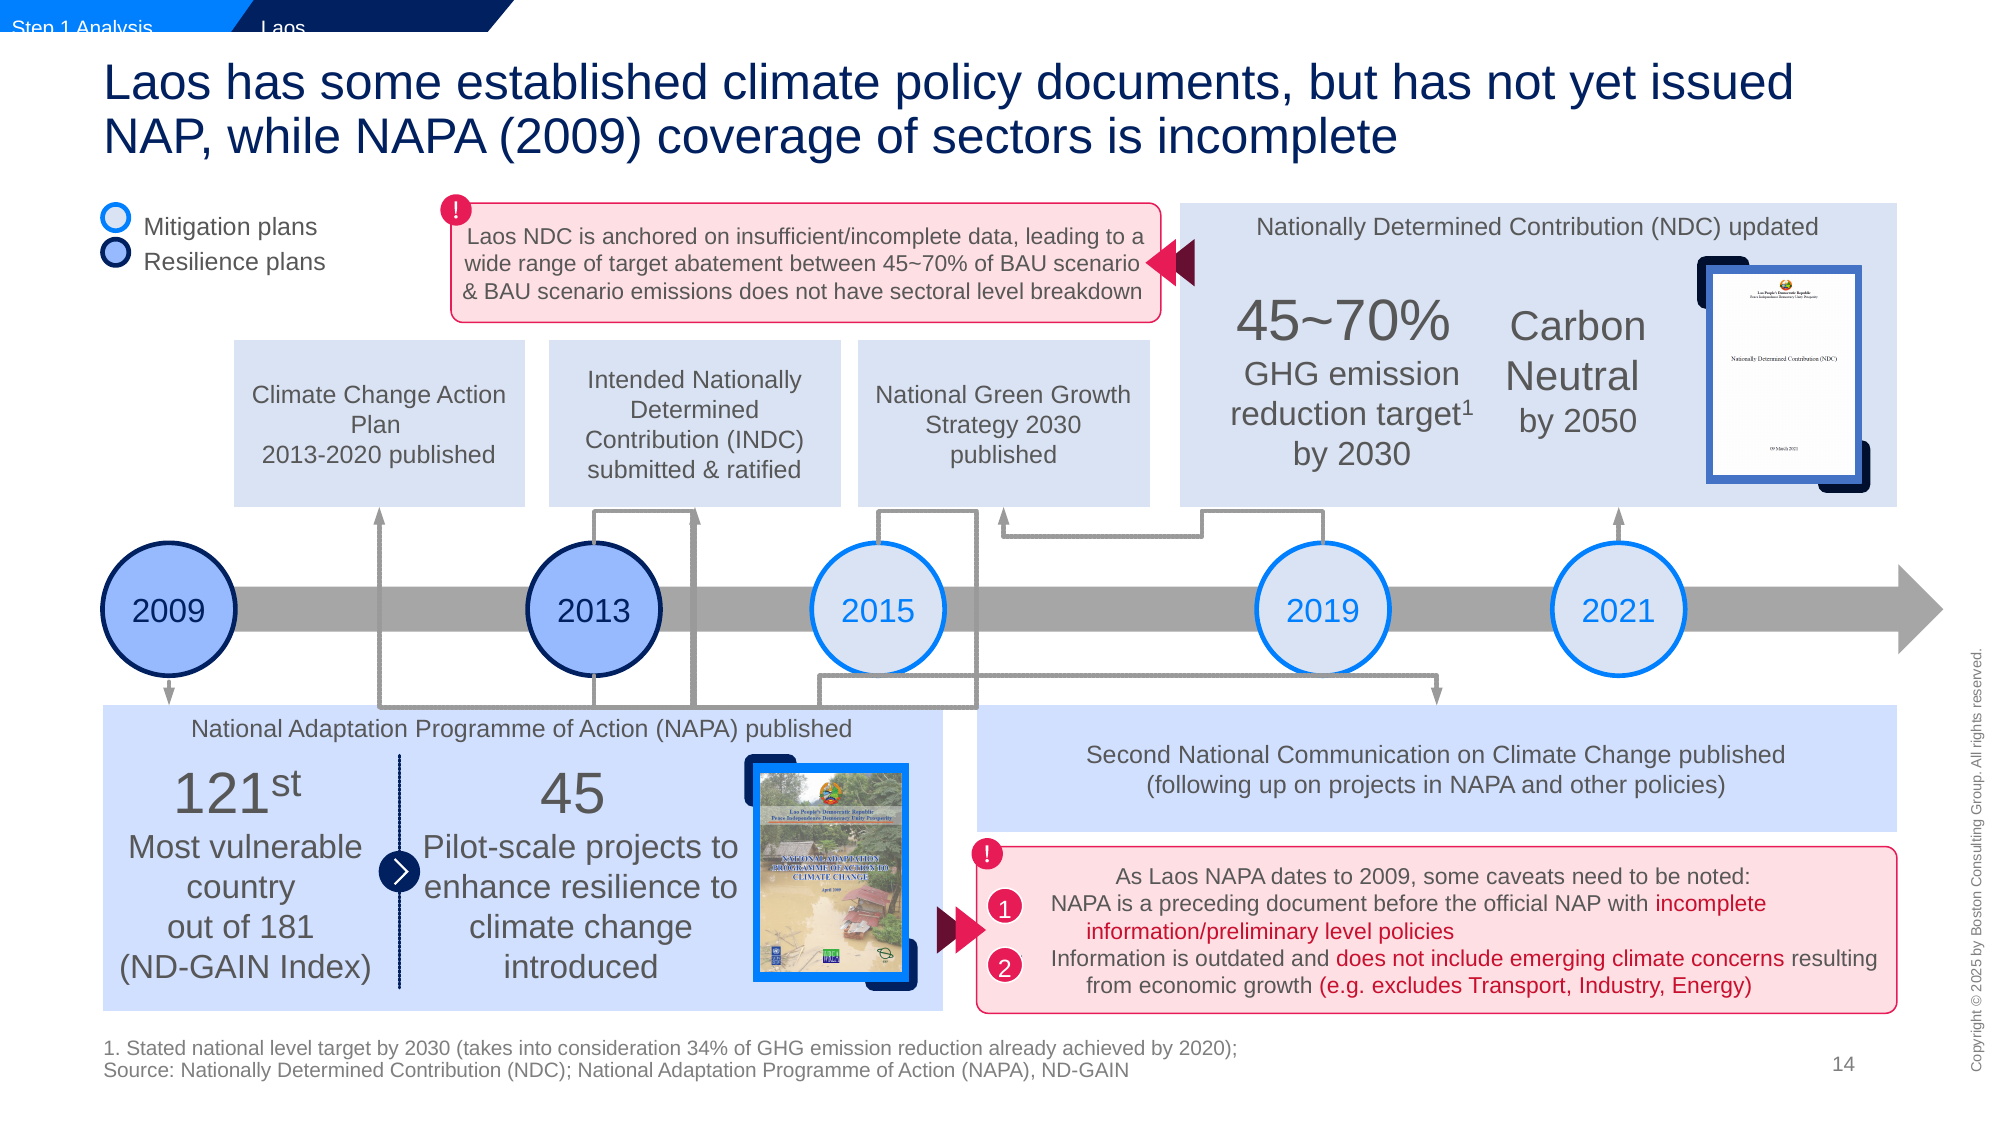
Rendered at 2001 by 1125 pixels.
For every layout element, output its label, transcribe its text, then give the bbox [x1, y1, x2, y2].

text_box [378, 850, 421, 893]
text_box [1682, 564, 1944, 655]
text_box [232, 586, 377, 632]
text_box [440, 194, 472, 226]
text_box Resilience plans [128, 237, 430, 267]
text_box 2019 [1256, 542, 1390, 673]
text_box [744, 754, 918, 991]
text_box 2021 [1552, 542, 1686, 676]
text_box [941, 586, 972, 632]
text_box Carbon Neutral by 2050 [1439, 298, 1717, 441]
text_box [382, 586, 531, 632]
text_box 45 Pilot-scale projects to enhance resilience to climate change introduced [422, 755, 741, 988]
text_box National Green Growth Strategy 2030 published [858, 340, 1150, 507]
text_box Climate Change Action Plan 2013-2020 published [234, 340, 525, 507]
text_box [1386, 586, 1556, 632]
text_box Step 1 Analysis [0, 0, 254, 32]
text_box 1 [987, 888, 1023, 924]
text_box [1145, 239, 1195, 287]
title Laos has some established climate policy documents, but has not yet issued NAP, while NAPA (2009) coverage of sectors is incomplete [103, 55, 1897, 166]
text_box [977, 586, 1260, 632]
text_box As Laos NAPA dates to 2009, some caveats need to be noted: NAPA is a preceding document before the official NAP with incomplete information/preliminary level policies Information is outdated and does not include emerging climate concerns resulting from economic growth (e.g. excludes Transport, Industry, Energy) [976, 846, 1897, 1014]
text_box 2009 [102, 542, 236, 676]
text_box 2015 [811, 542, 945, 673]
picture [1713, 274, 1855, 475]
text_box Intended Nationally Determined Contribution (INDC) submitted & ratified [549, 340, 841, 507]
text_box [697, 586, 815, 632]
text_box Laos [232, 0, 515, 32]
text_box [657, 586, 688, 632]
text_box 1. Stated national level target by 2030 (takes into consideration 34% of GHG emission reduction already achieved by 2020); Source: Nationally Determined Contribution (NDC); National Adaptation Programme of Action (NAPA), ND-GAIN [103, 1037, 1585, 1082]
text_box Nationally Determined Contribution (NDC) updated [1180, 203, 1897, 507]
picture [760, 772, 902, 973]
text_box [936, 906, 987, 954]
text_box 2013 [527, 542, 661, 676]
text_box [971, 838, 1003, 870]
text_box [102, 204, 128, 231]
text_box 45~70% GHG emission reduction target1 by 2030 [1213, 282, 1491, 475]
text_box Second National Communication on Climate Change published (following up on projects in NAPA and other policies) [977, 705, 1897, 832]
text_box [1697, 256, 1871, 493]
text_box Mitigation plans [128, 203, 430, 233]
text_box [102, 239, 129, 266]
text_box National Adaptation Programme of Action (NAPA) published [103, 705, 943, 1011]
text_box 121st Most vulnerable country out of 181 (ND-GAIN Index) [109, 755, 382, 988]
text_box 2 [987, 947, 1023, 983]
text_box Laos NDC is anchored on insufficient/incomplete data, leading to a wide range of target abatement between 45~70% of BAU scenario & BAU scenario emissions does not have sectoral level breakdown [451, 203, 1161, 323]
